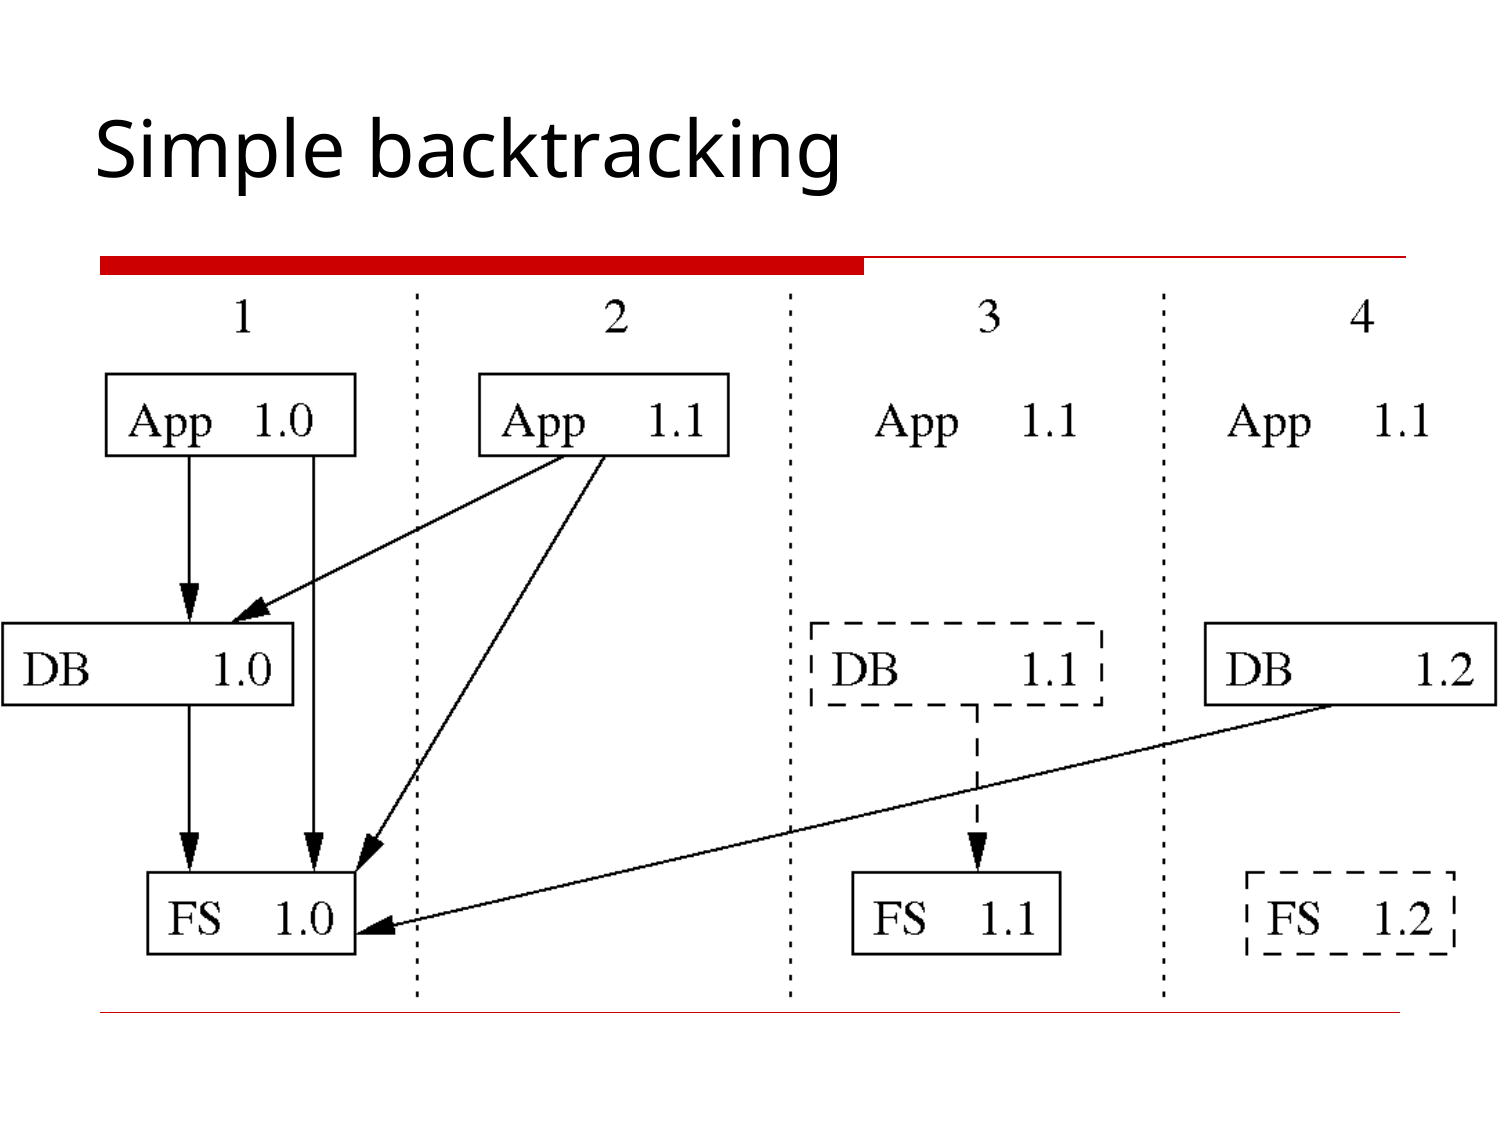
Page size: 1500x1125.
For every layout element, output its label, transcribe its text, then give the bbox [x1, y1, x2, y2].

title Simple backtracking [94, 51, 1407, 243]
picture [0, 0, 1500, 1125]
